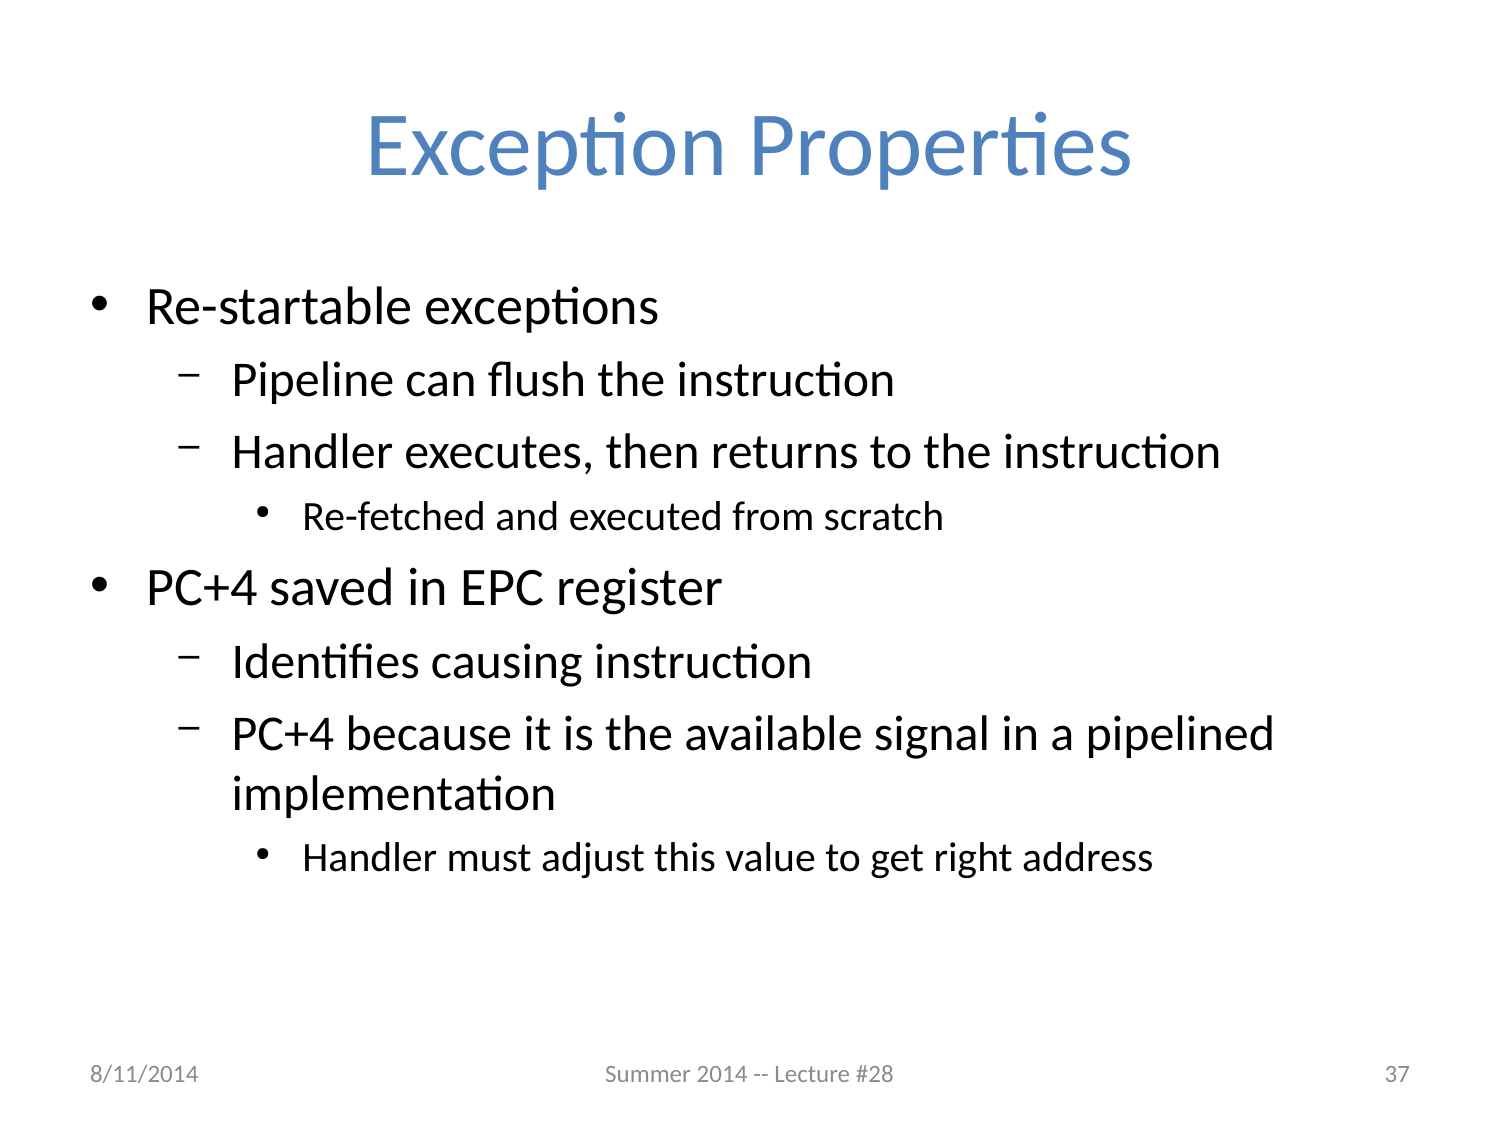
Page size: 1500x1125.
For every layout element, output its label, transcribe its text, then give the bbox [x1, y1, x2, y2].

title Exception Properties [75, 45, 1425, 233]
list Re-startable exceptions Pipeline can flush the instruction Handler executes, then returns to the instruction Re-fetched and executed from scratch PC+4 saved in EPC register Identifies causing instruction PC+4 because it is the available signal in a pipelined implementation Handler must adjust this value to get right address [75, 262, 1425, 1073]
slide_number <number> [1074, 1042, 1425, 1103]
slide_number 8/11/2014 [75, 1042, 425, 1103]
footer Summer 2014 -- Lecture #28 [512, 1042, 988, 1103]
